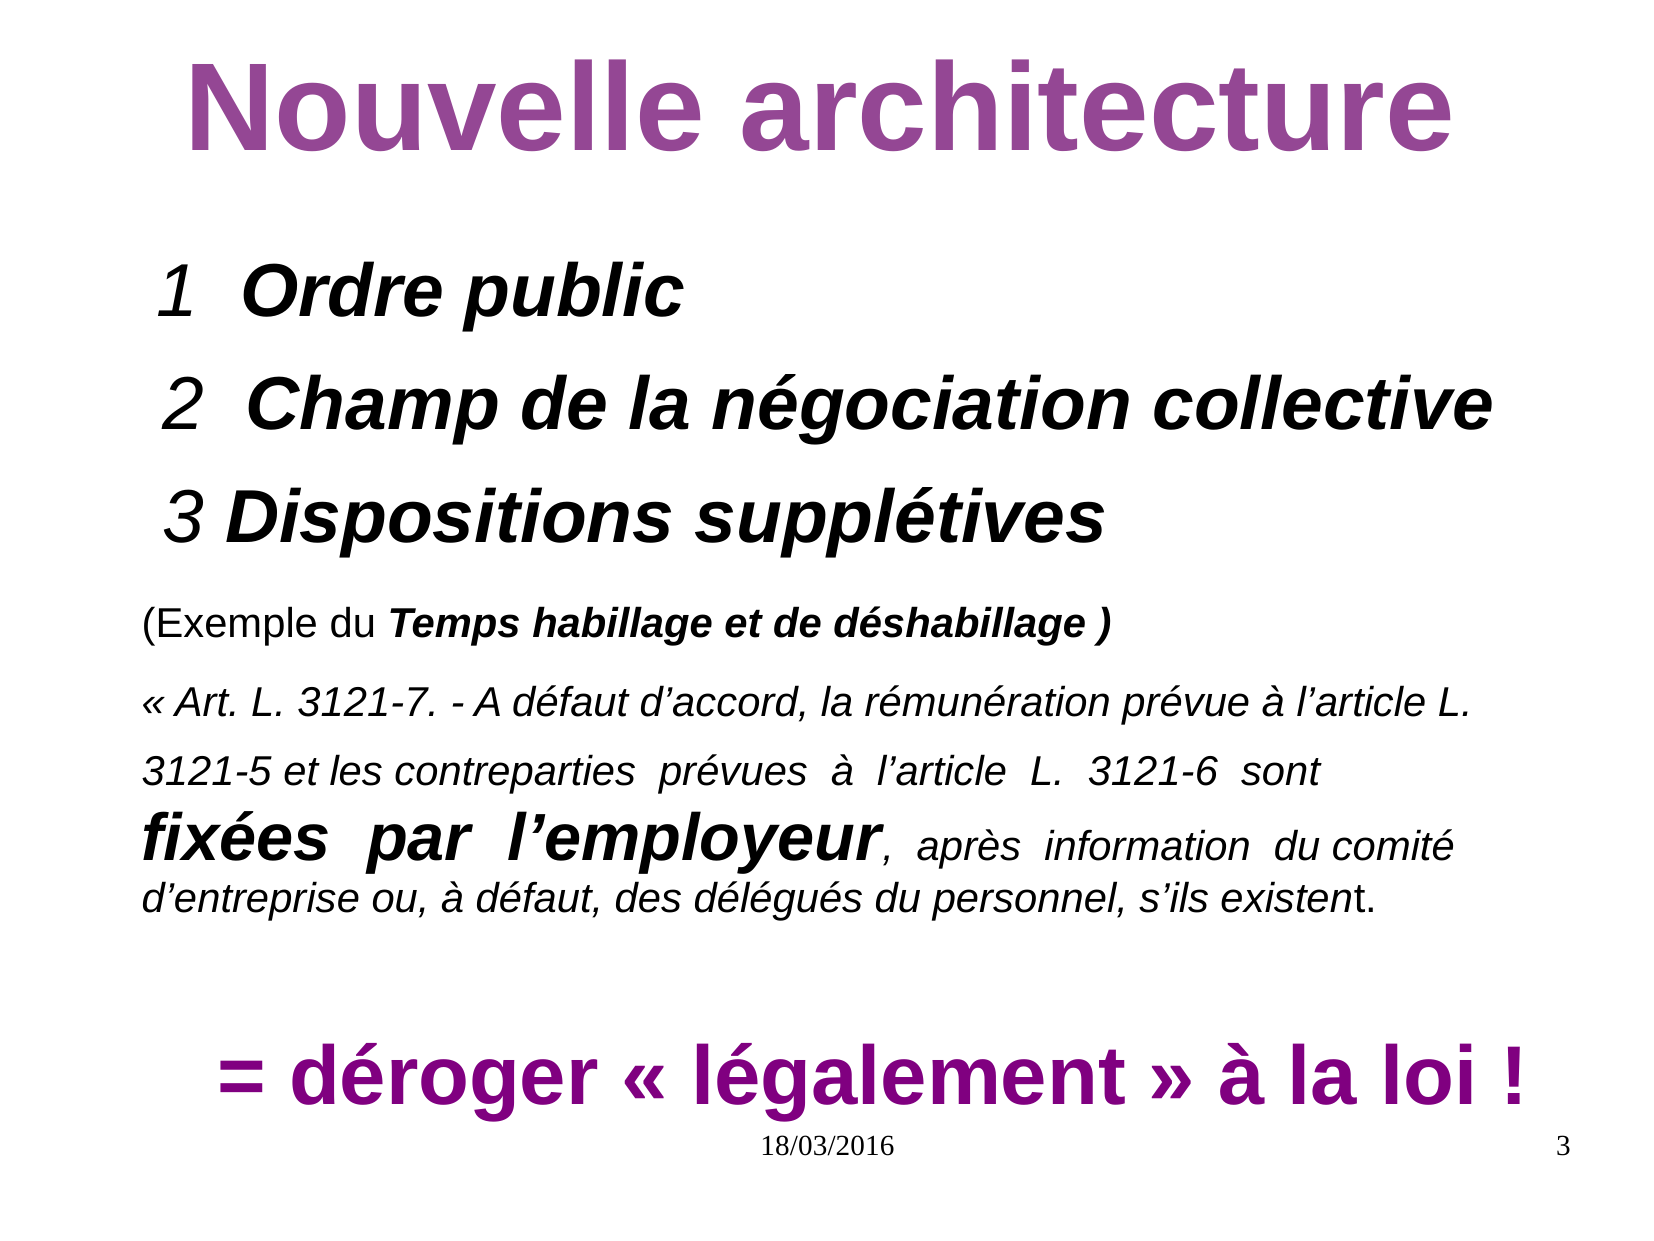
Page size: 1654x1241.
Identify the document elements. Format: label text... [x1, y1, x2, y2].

title Nouvelle architecture [82, 37, 1583, 178]
list 1 Ordre public 2 Champ de la négociation collective 3 Dispositions supplétives (Exemple du Temps habillage et de déshabillage ) « Art. L. 3121-7. - A défaut d’accord, la rémunération prévue à l’article L. 3121-5 et les contreparties prévues à l’article L. 3121-6 sont fixées par l’employeur, après information du comité d’entreprise ou, à défaut, des délégués du personnel, s’ils existent. [141, 248, 1571, 981]
title = déroger « légalement » à la loi ! [82, 1017, 1583, 1134]
